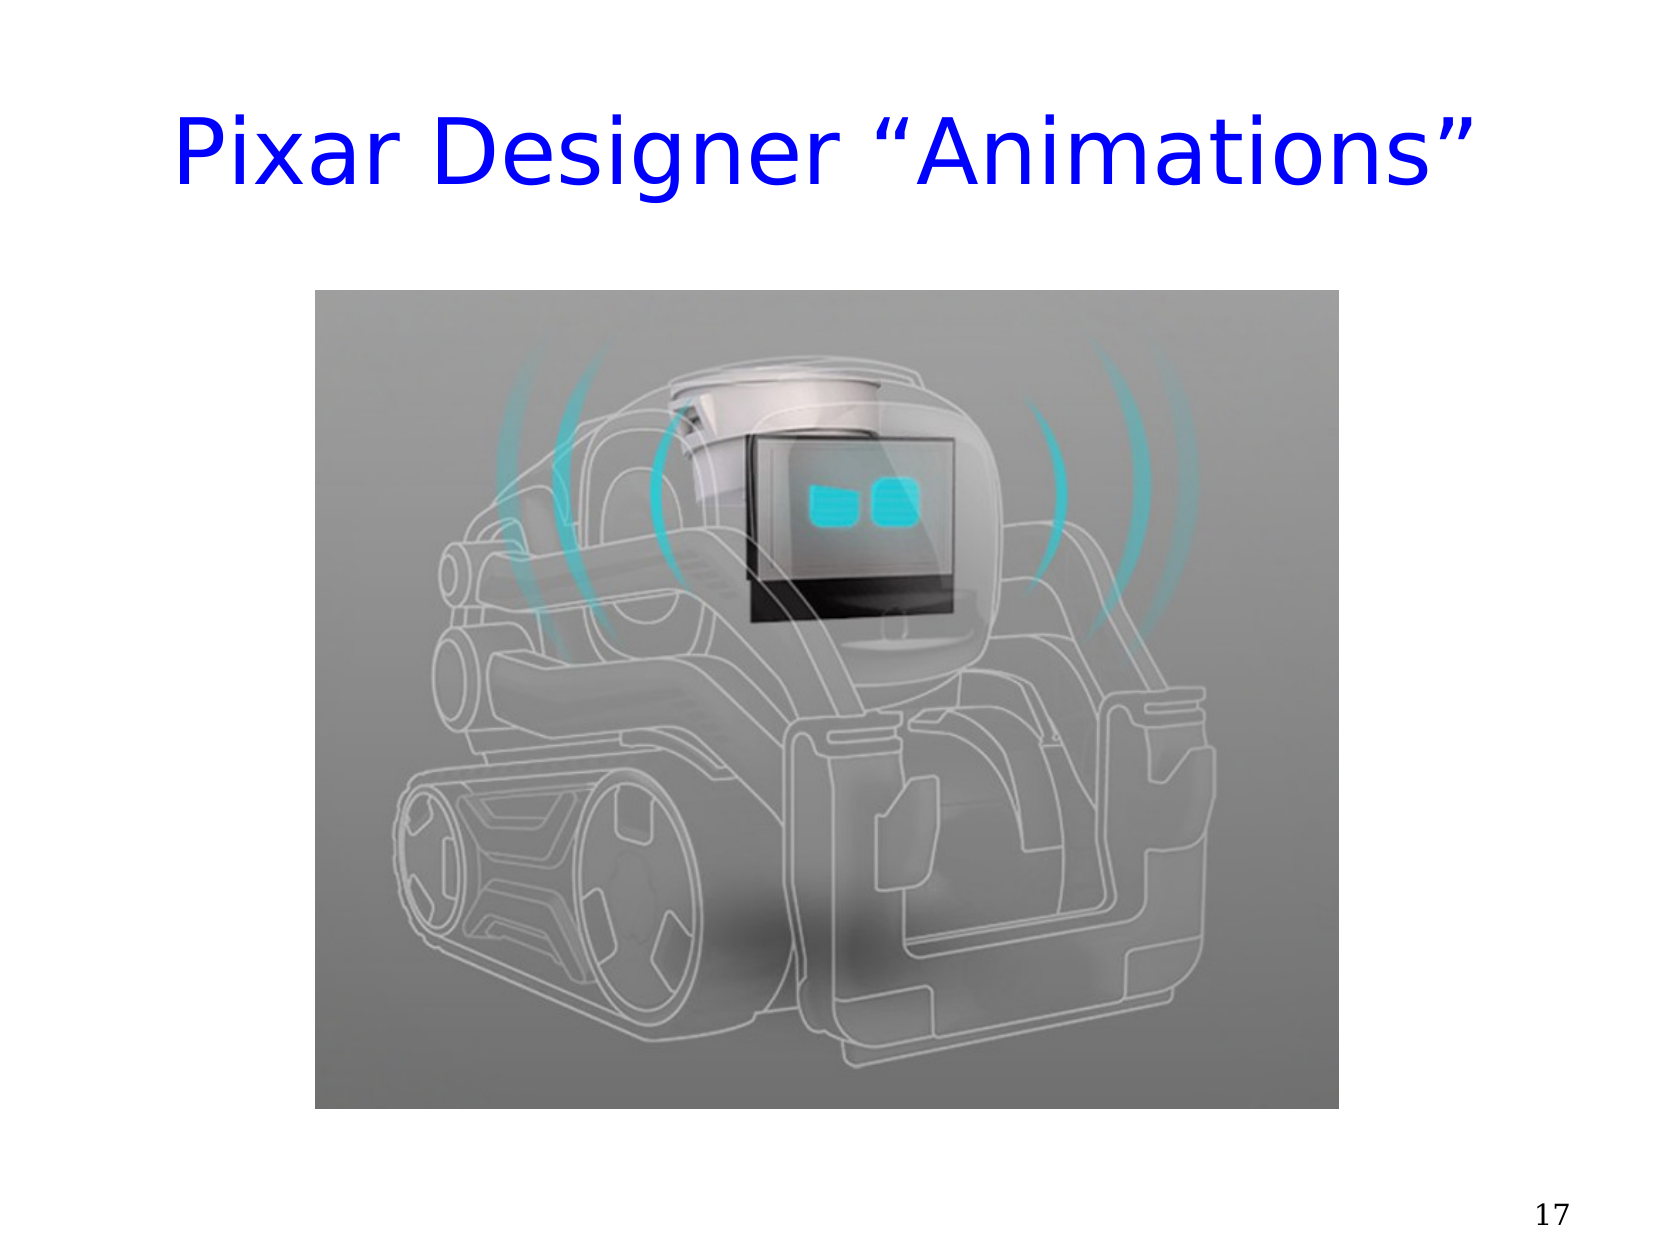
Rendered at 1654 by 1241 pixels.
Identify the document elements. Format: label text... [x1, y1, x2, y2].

picture [315, 290, 1339, 1109]
title Pixar Designer “Animations” [82, 49, 1571, 257]
